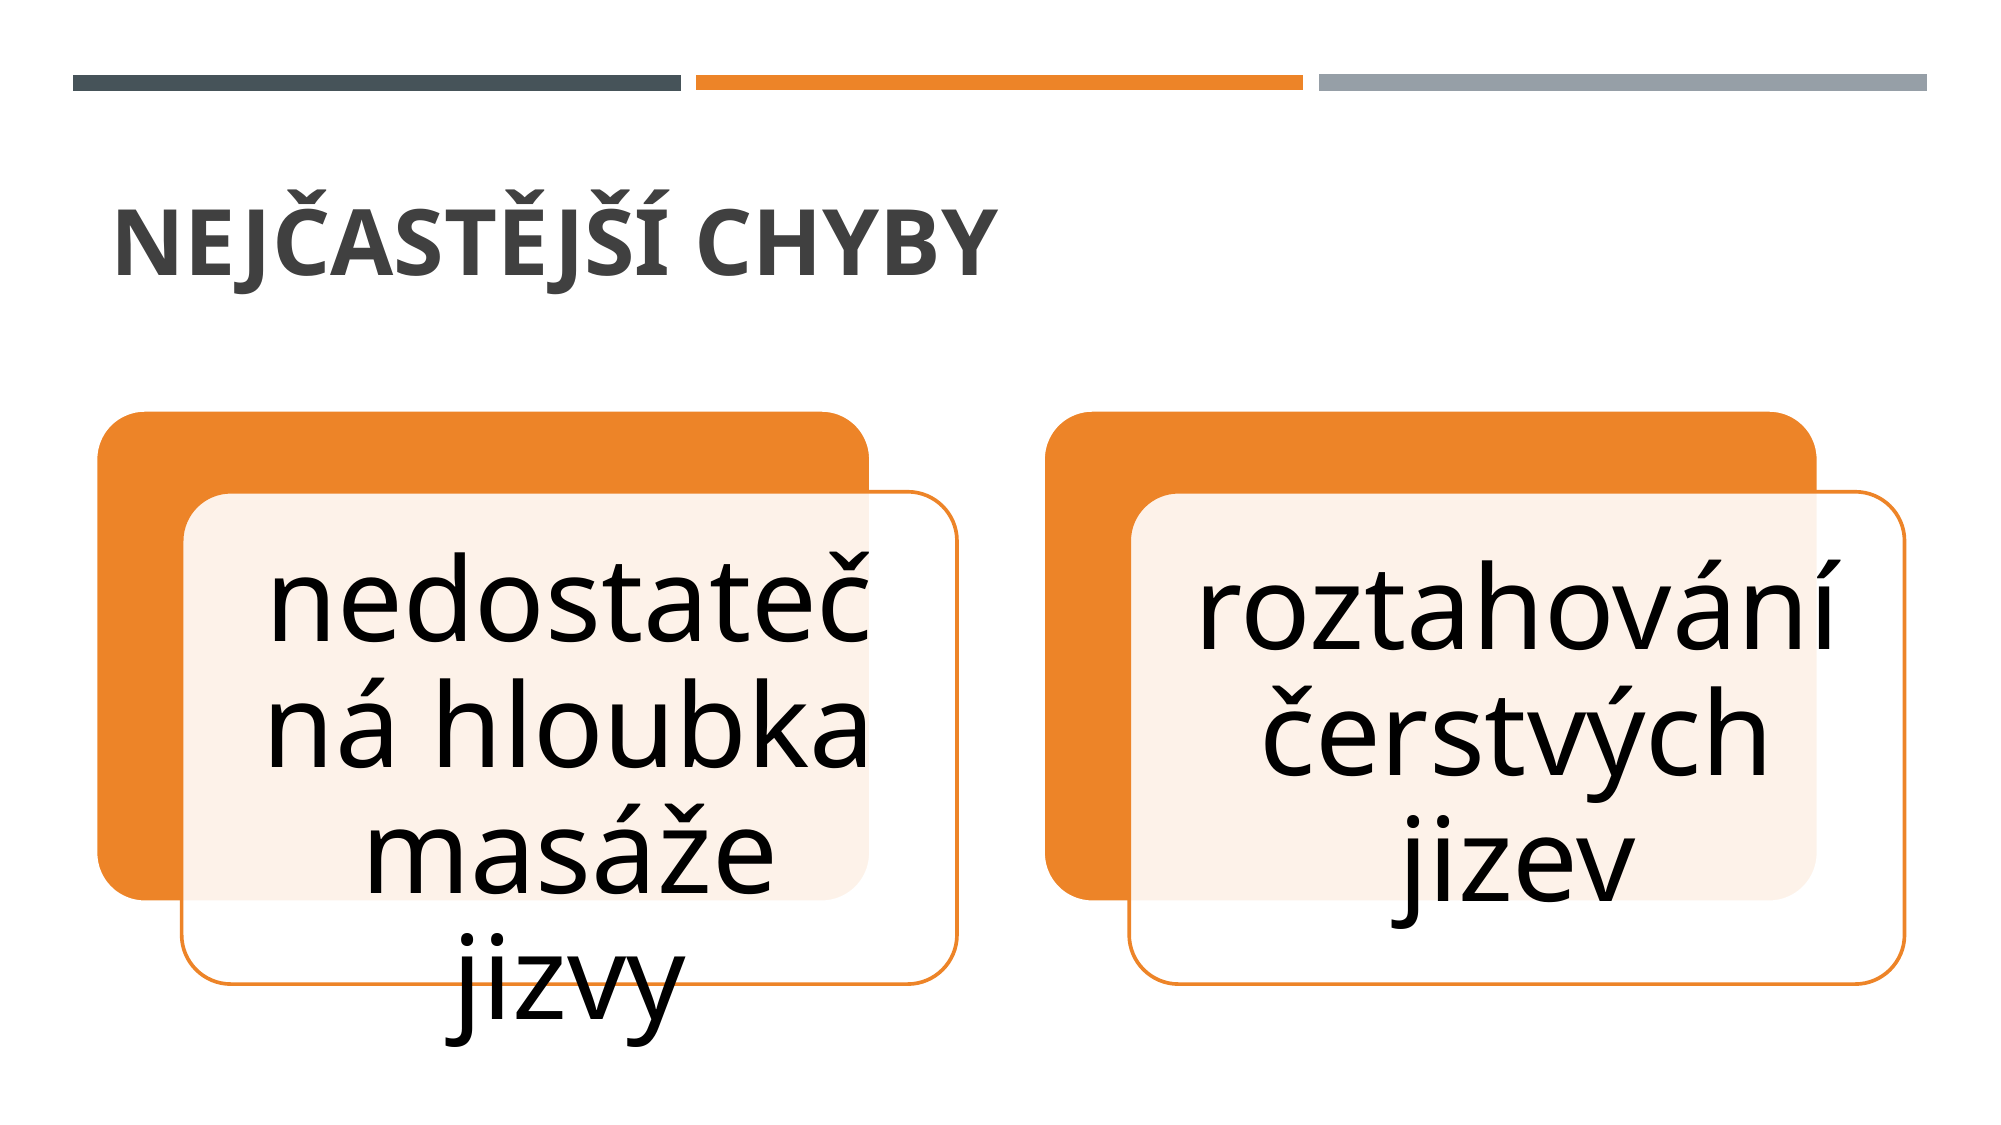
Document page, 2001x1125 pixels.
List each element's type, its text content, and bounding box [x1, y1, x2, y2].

text_box [95, 409, 871, 903]
text_box nedostatečná hloubka masáže jizvy [181, 491, 957, 985]
title NEJČASTĚJŠÍ CHYBY [95, 115, 1905, 311]
text_box roztahování čerstvých jizev [1129, 491, 1905, 985]
text_box [1043, 409, 1819, 903]
